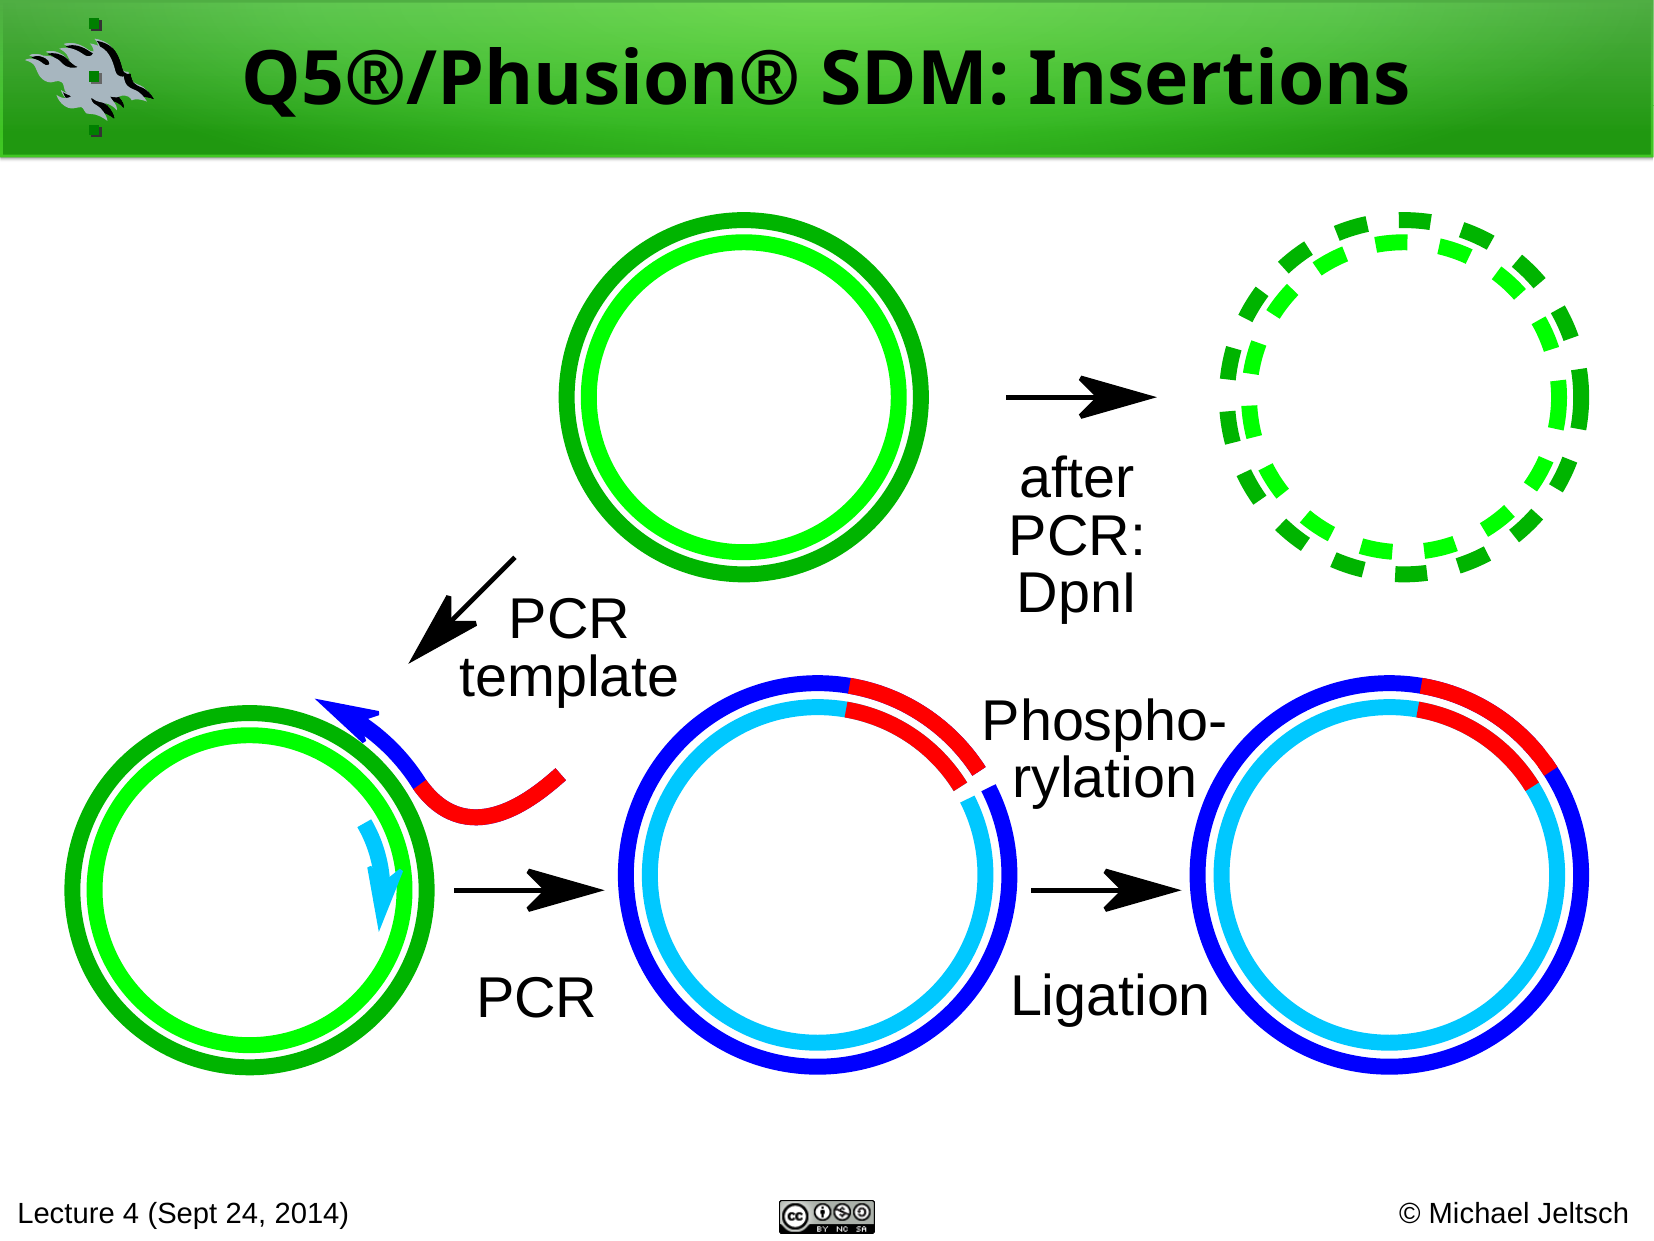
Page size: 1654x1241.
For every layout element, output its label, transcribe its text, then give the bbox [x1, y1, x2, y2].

picture [64, 212, 1590, 1076]
picture [779, 1200, 875, 1234]
title Q5®/Phusion® SDM: Insertions [176, 30, 1478, 121]
